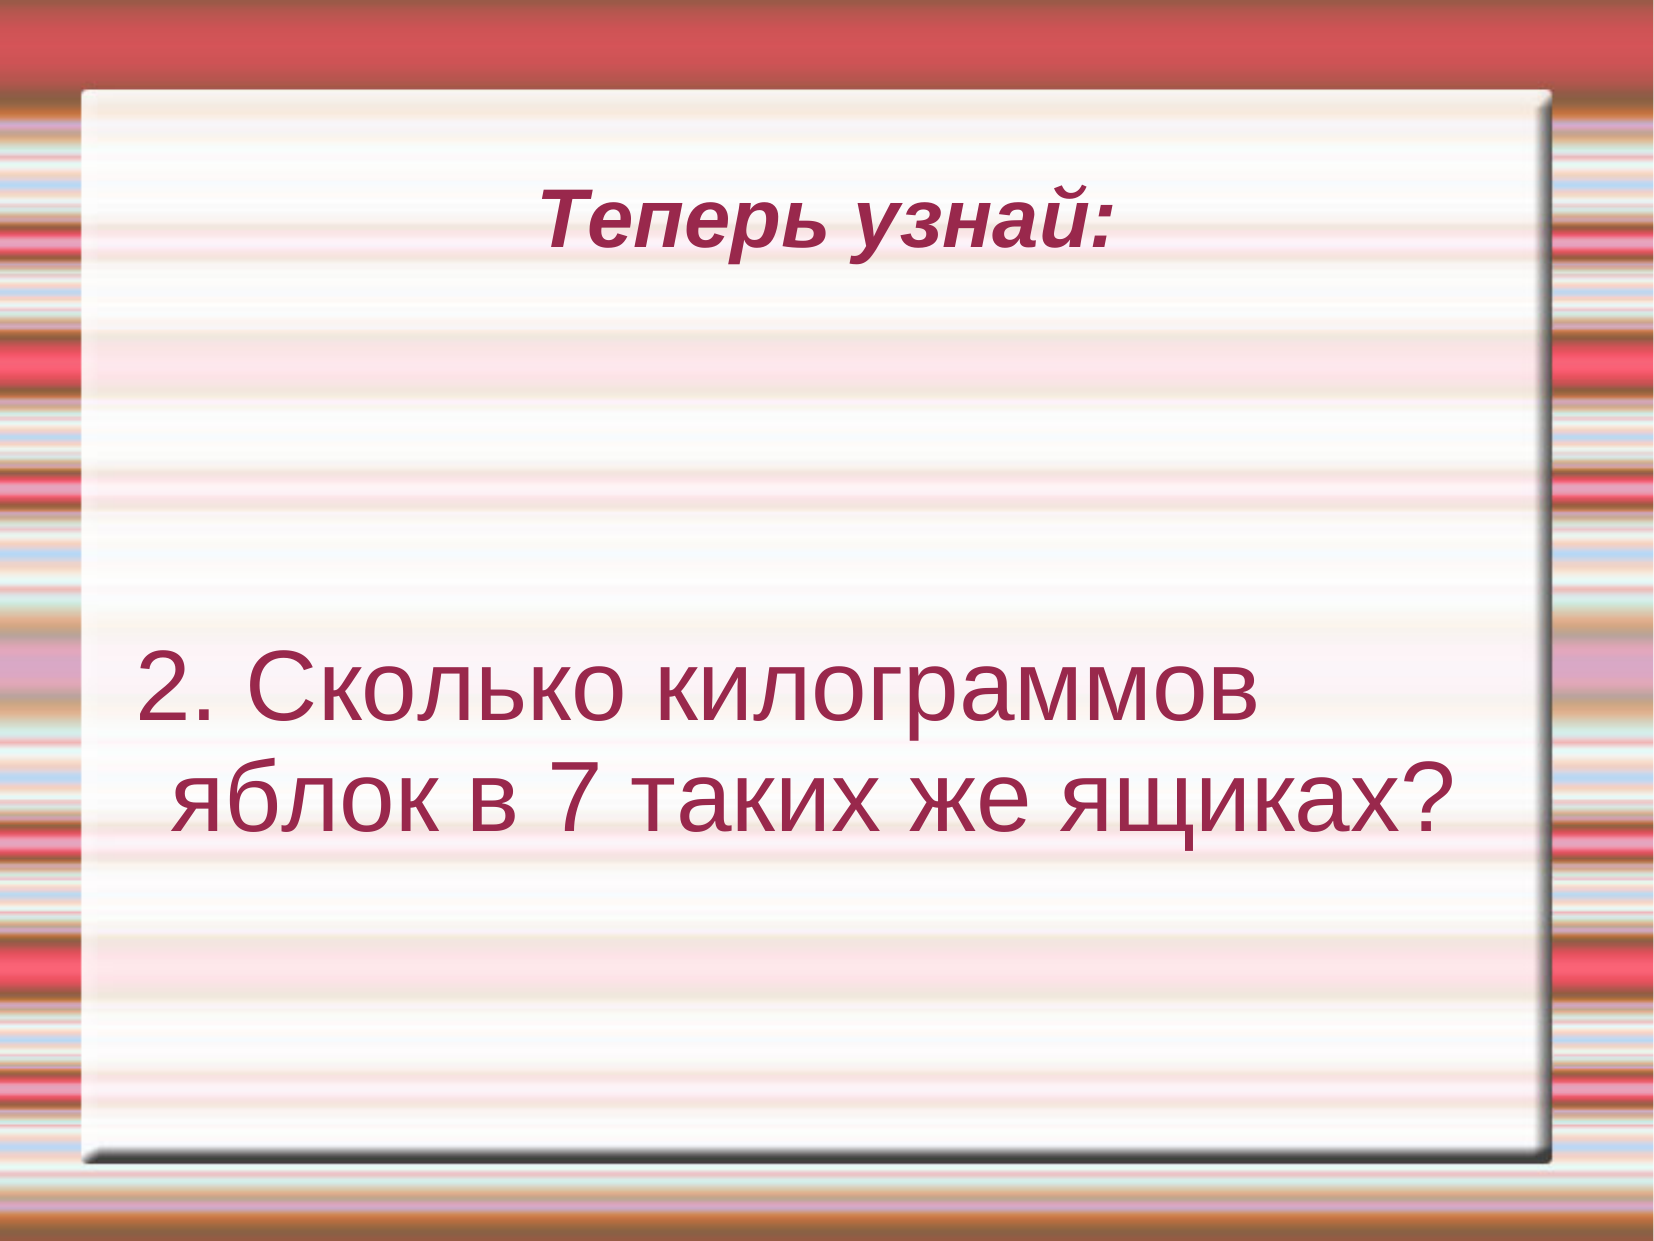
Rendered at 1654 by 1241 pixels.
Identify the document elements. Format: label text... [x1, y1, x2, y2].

picture [0, 0, 1654, 1241]
title Теперь узнай: [121, 114, 1534, 322]
subtitle 2. Сколько килограммов яблок в 7 таких же ящиках? [134, 350, 1516, 1133]
